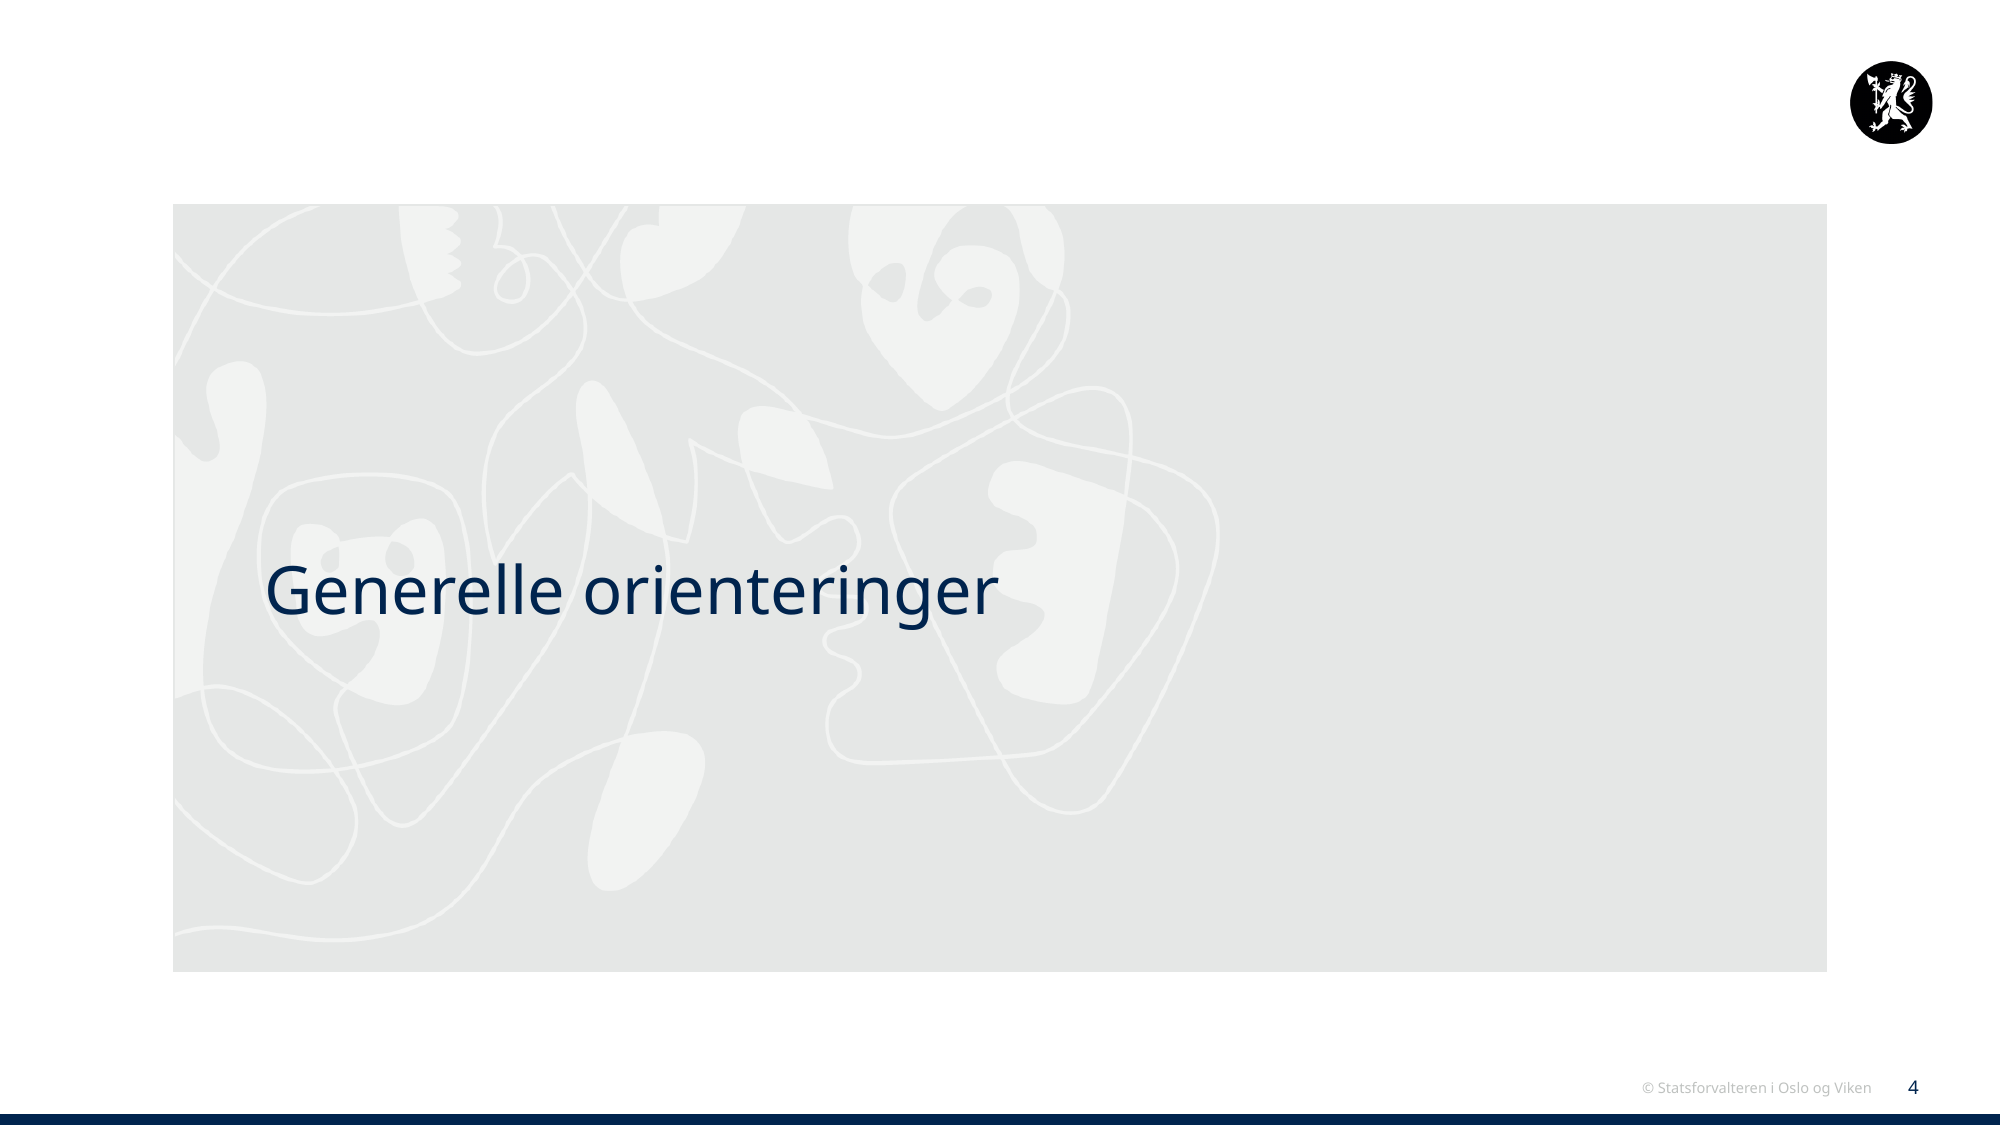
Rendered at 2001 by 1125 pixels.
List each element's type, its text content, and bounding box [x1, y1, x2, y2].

title Generelle orienteringer [249, 305, 1706, 871]
